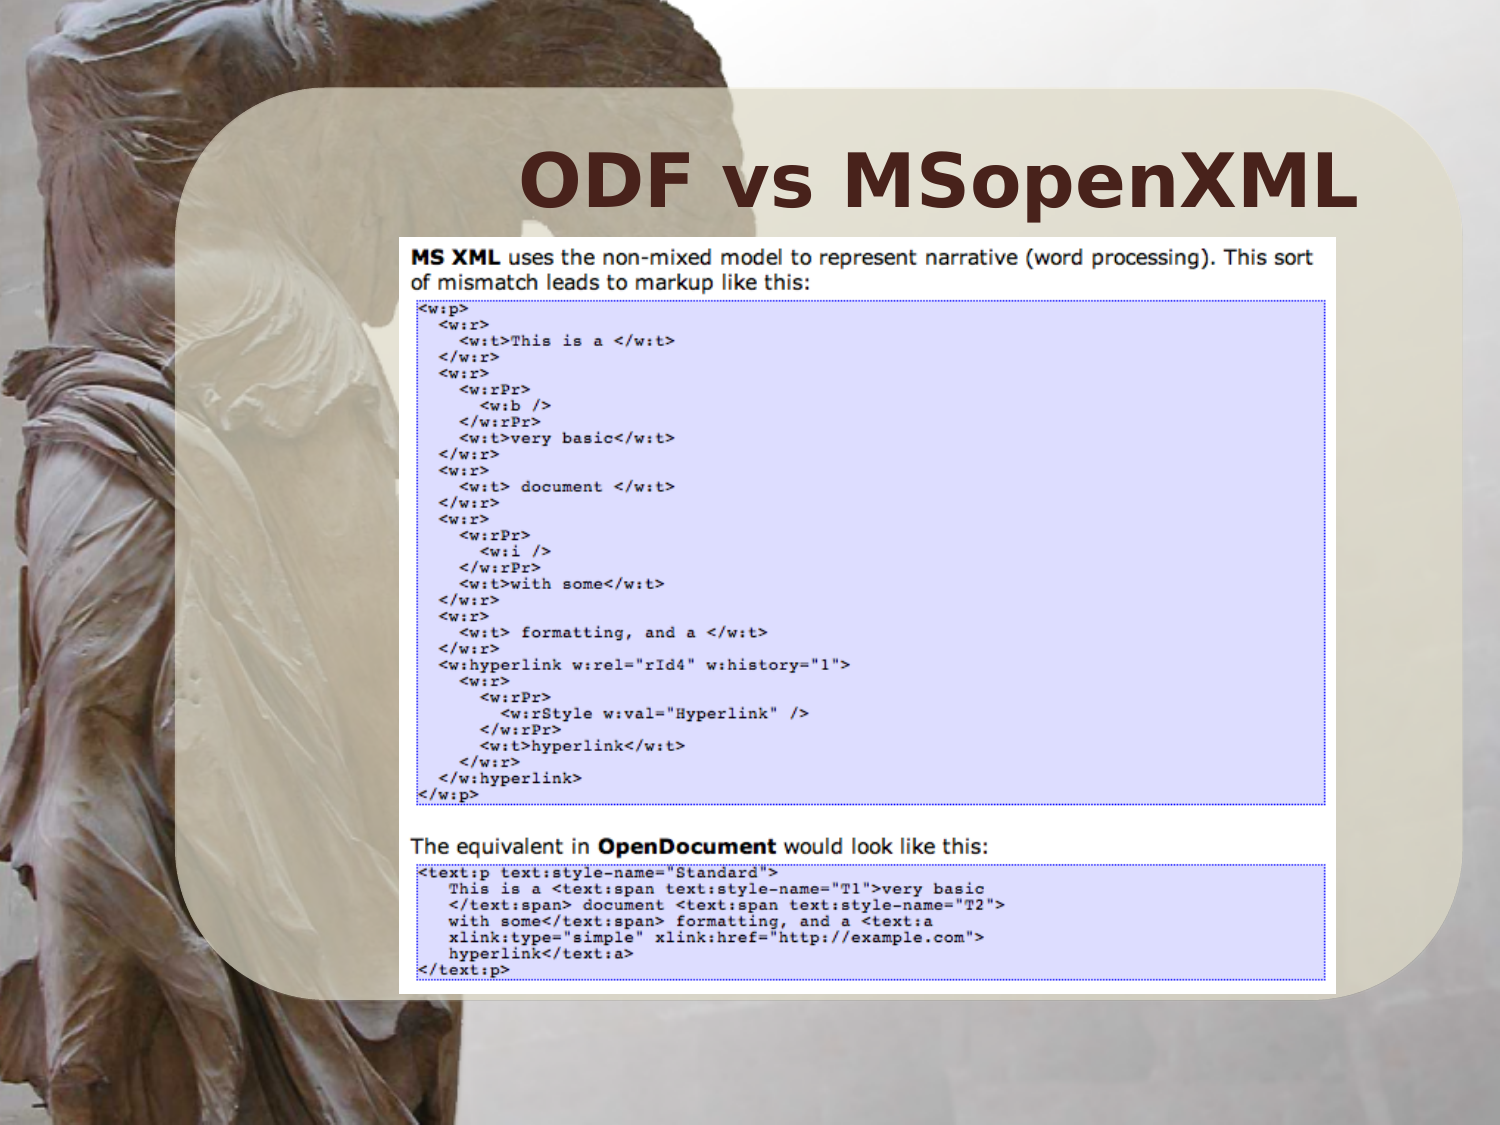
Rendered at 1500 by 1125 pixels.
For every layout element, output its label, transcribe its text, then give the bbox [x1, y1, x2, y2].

title ODF vs MSopenXML [200, 87, 1375, 276]
picture [0, 0, 1500, 1125]
